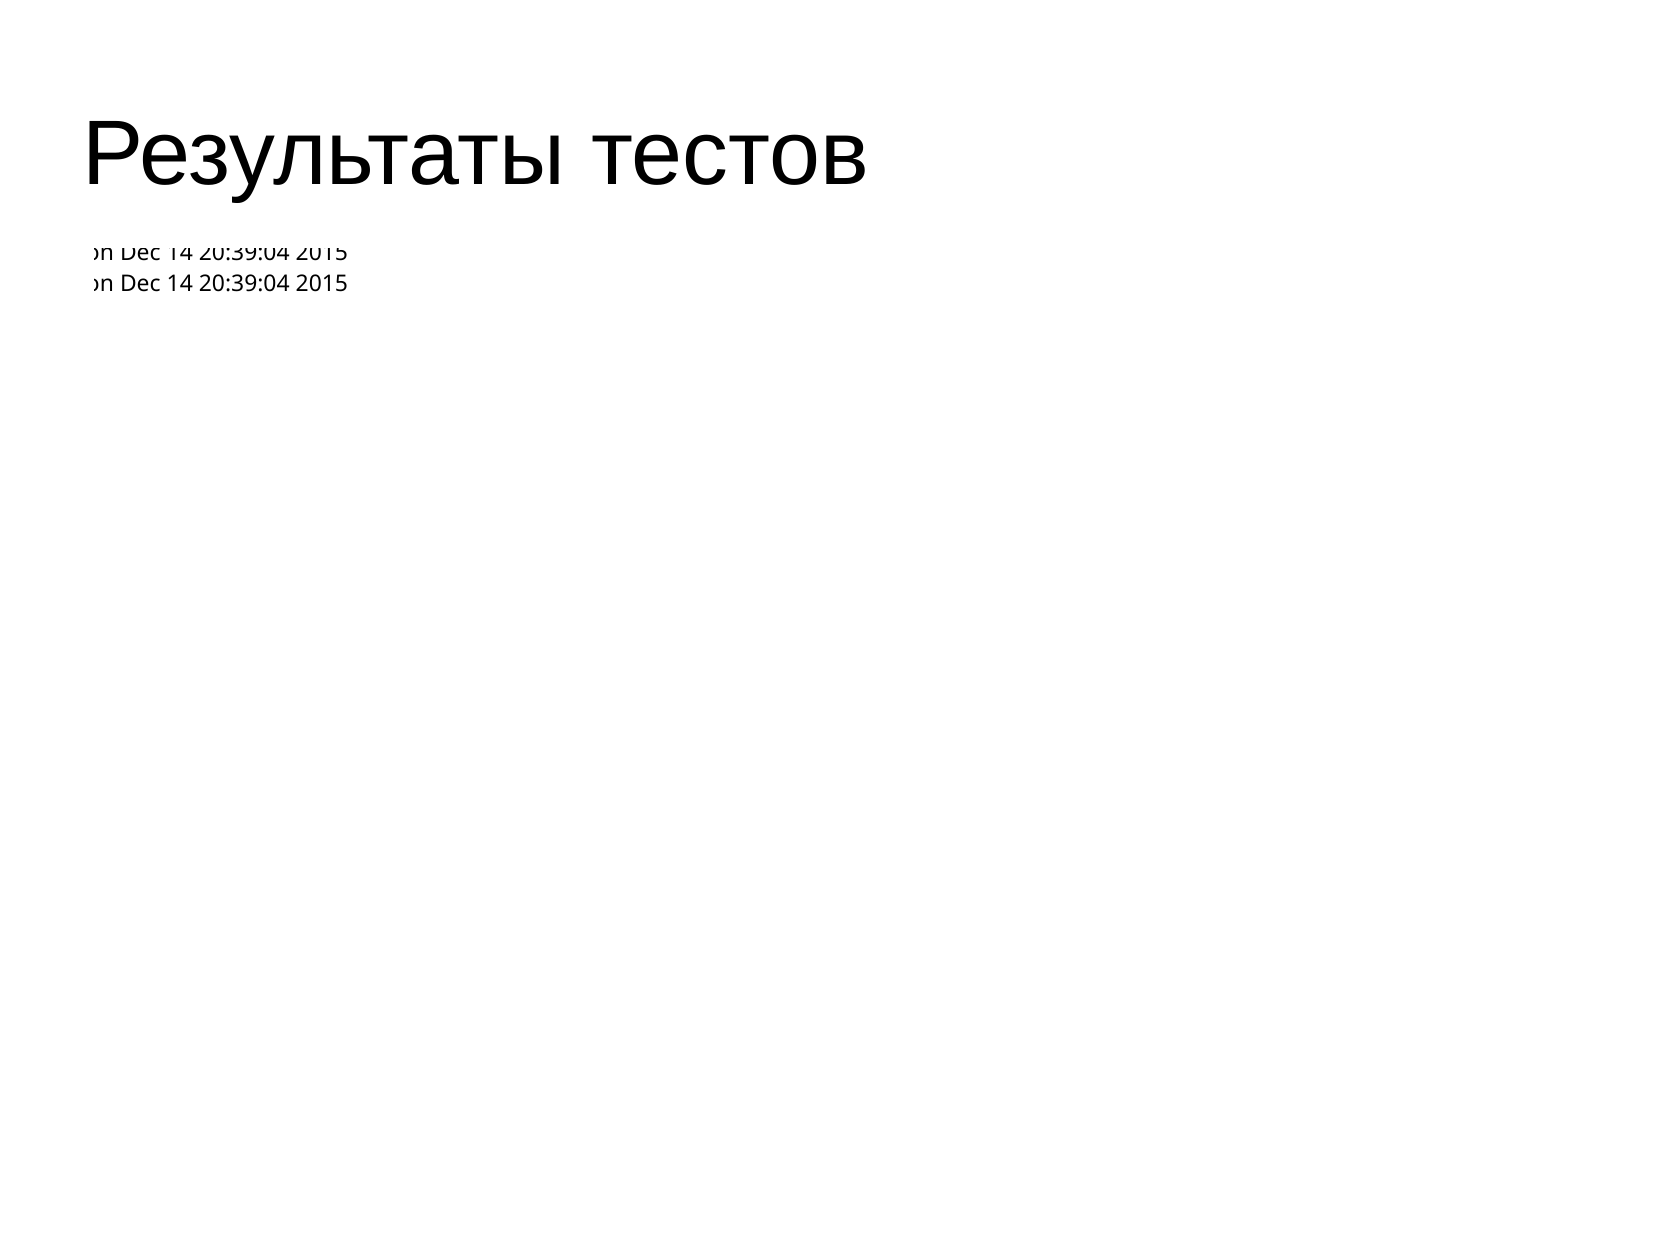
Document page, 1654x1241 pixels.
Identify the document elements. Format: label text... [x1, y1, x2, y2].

title Результаты тестов [82, 49, 1571, 257]
picture [94, 248, 1578, 1123]
